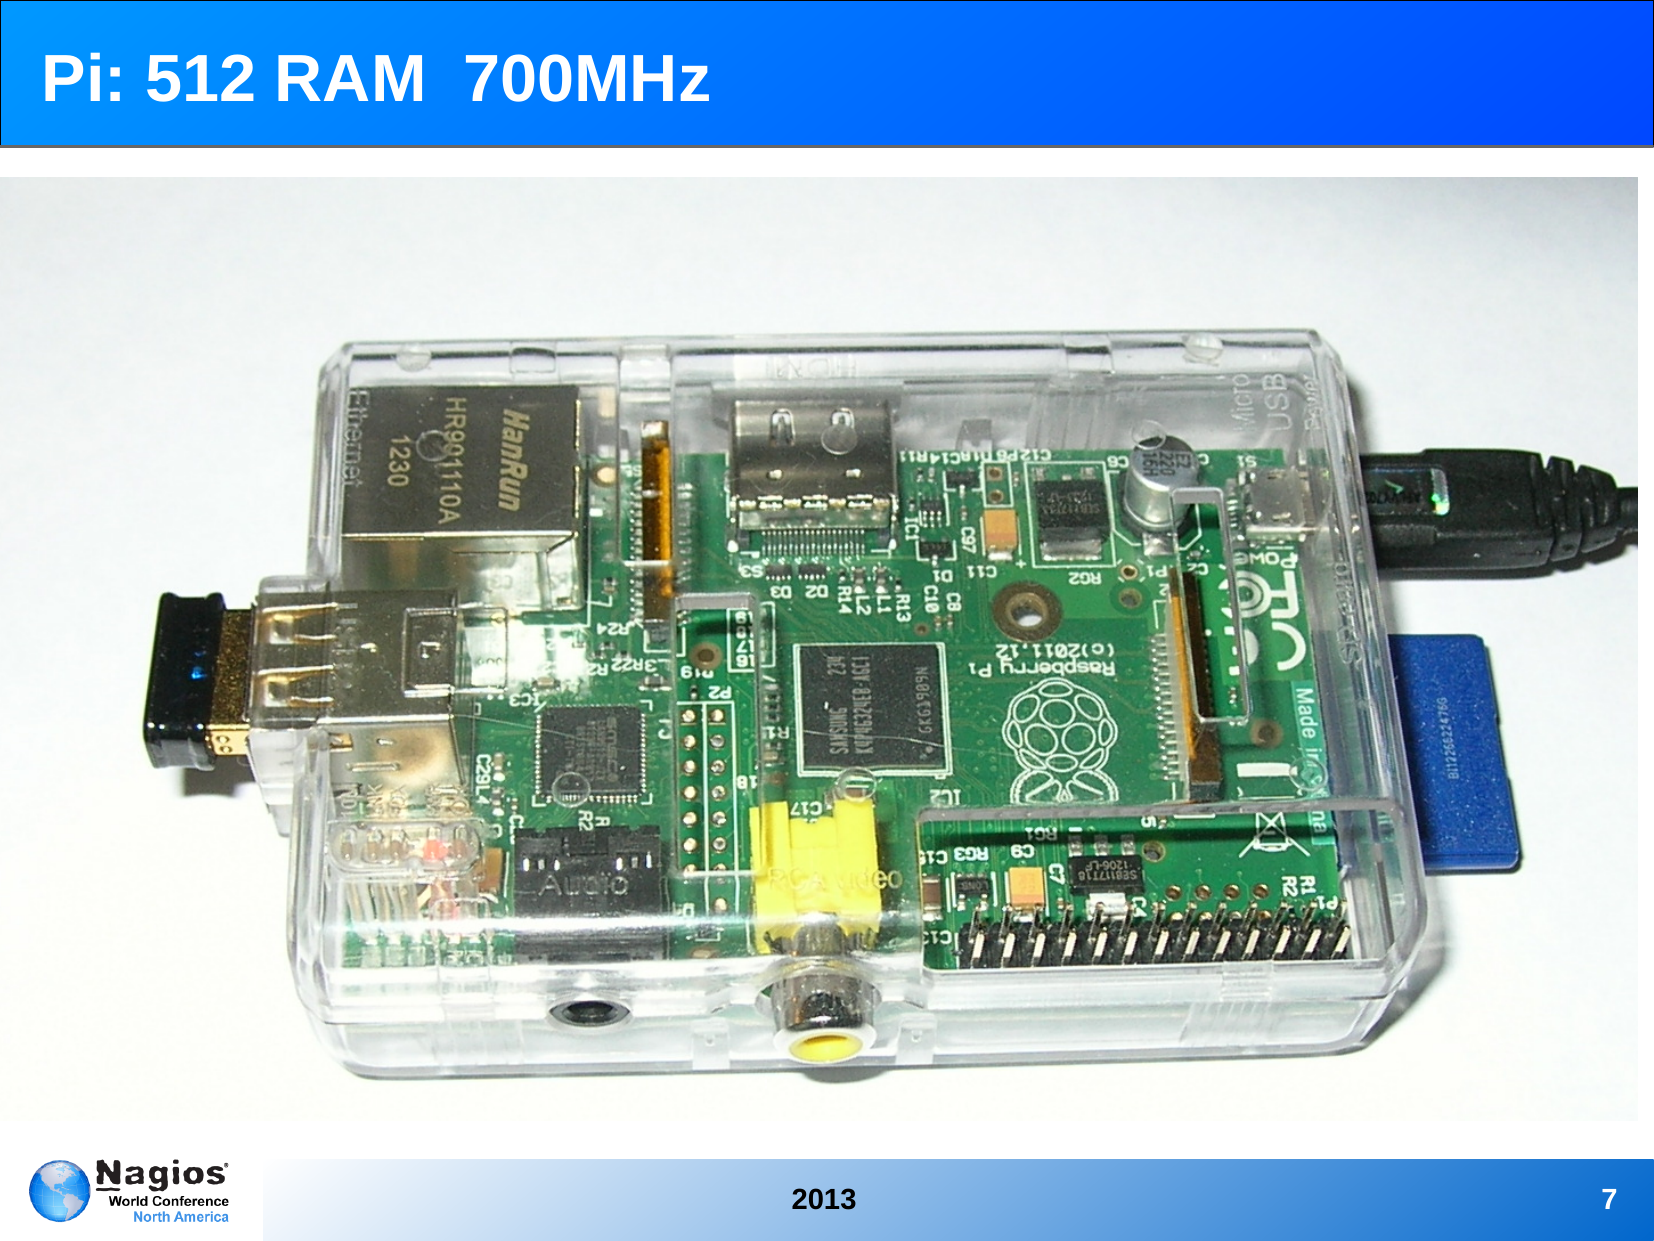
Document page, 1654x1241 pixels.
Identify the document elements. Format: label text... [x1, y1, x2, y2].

picture [29, 1159, 229, 1235]
title Pi: 512 RAM 700MHz [41, 36, 1248, 120]
picture [0, 177, 1638, 1121]
